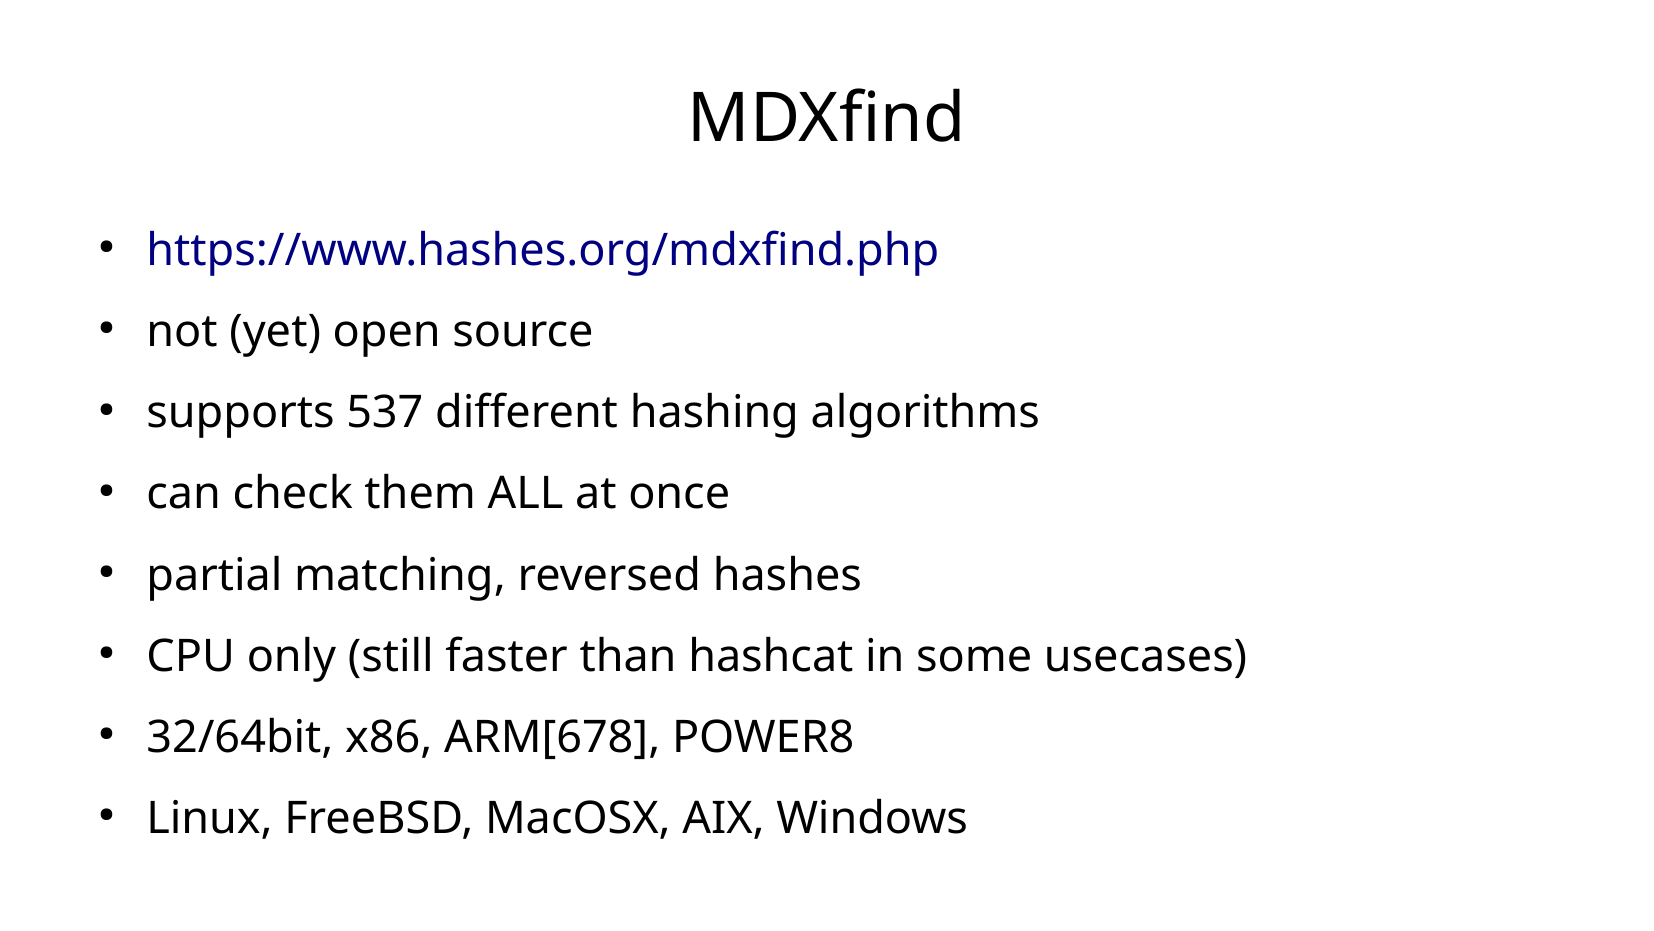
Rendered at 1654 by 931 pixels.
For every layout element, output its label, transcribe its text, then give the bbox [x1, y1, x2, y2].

title MDXfind [82, 37, 1571, 193]
list https://www.hashes.org/mdxfind.php not (yet) open source supports 537 different hashing algorithms can check them ALL at once partial matching, reversed hashes CPU only (still faster than hashcat in some usecases) 32/64bit, x86, ARM[678], POWER8 Linux, FreeBSD, MacOSX, AIX, Windows [82, 217, 1571, 851]
